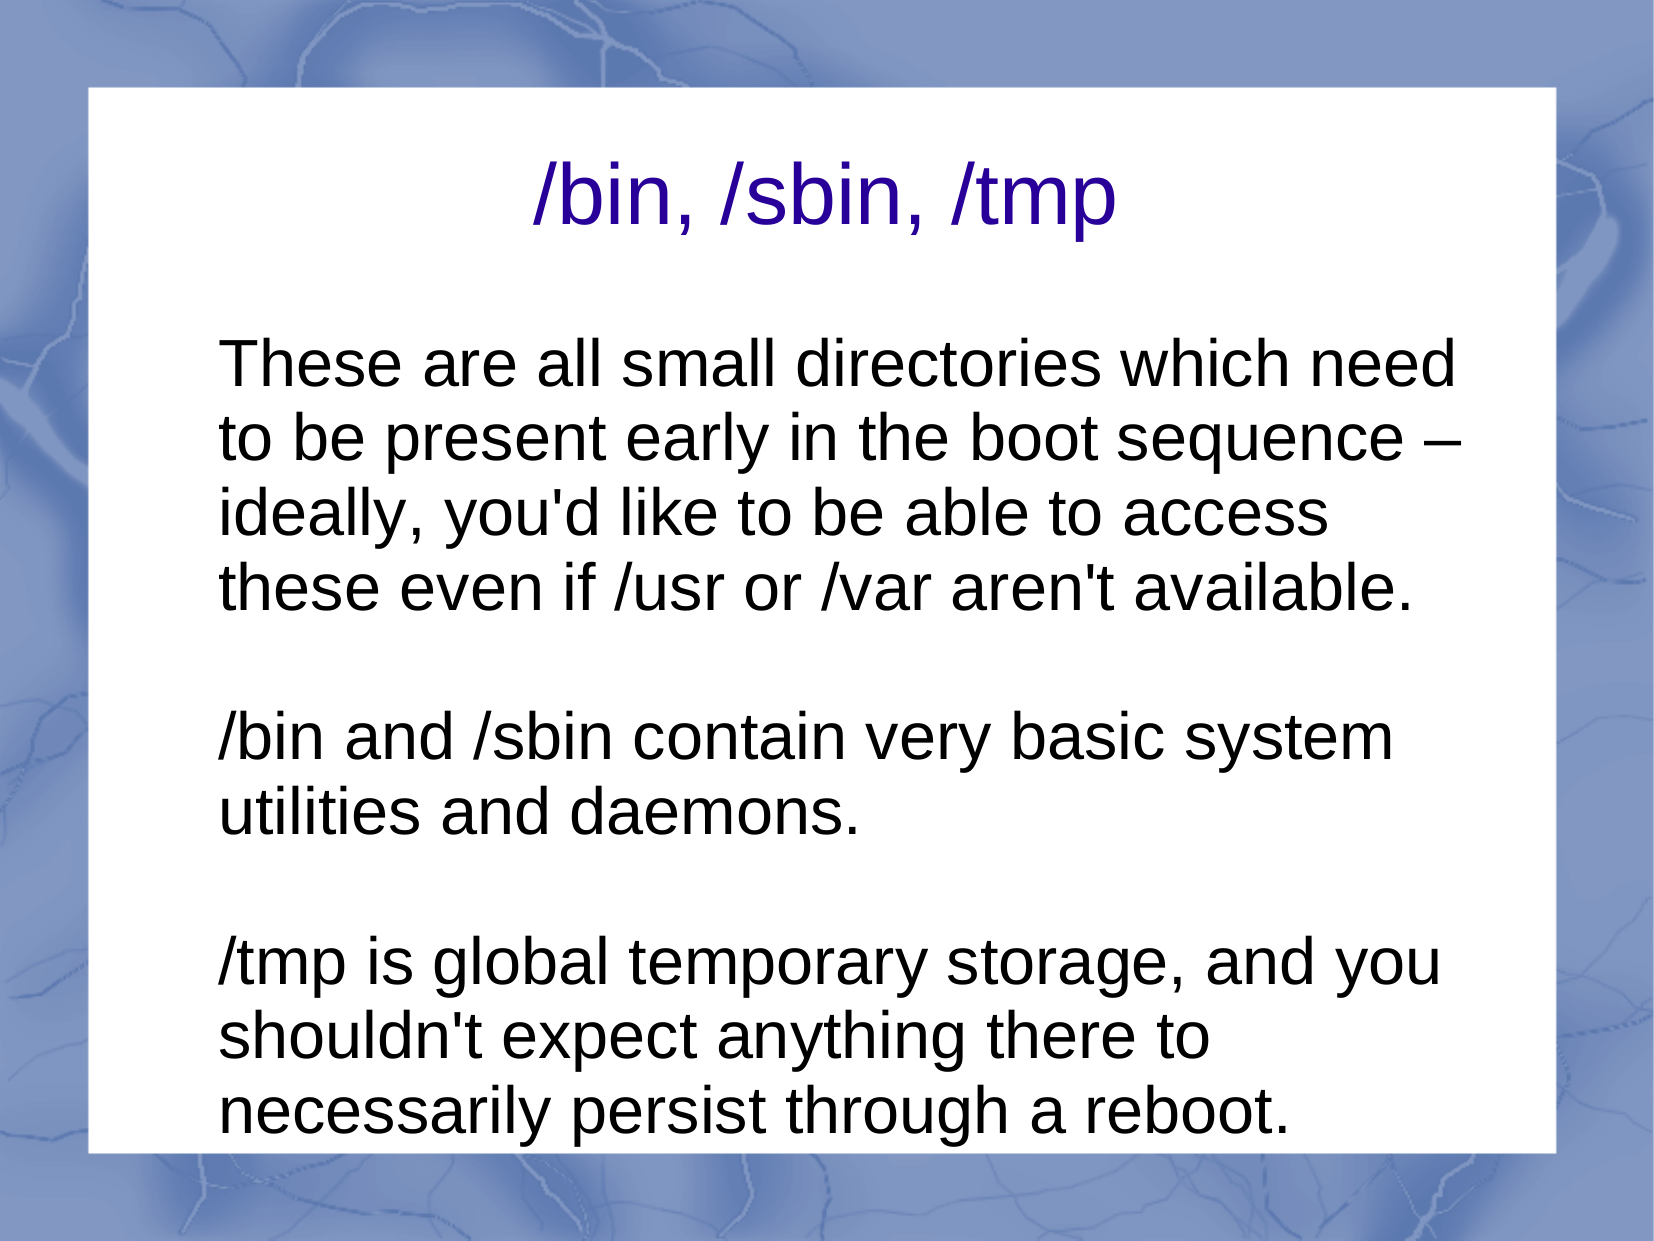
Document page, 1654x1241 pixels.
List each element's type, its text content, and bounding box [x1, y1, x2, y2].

title /bin, /sbin, /tmp [118, 90, 1536, 298]
list These are all small directories which need to be present early in the boot sequence – ideally, you'd like to be able to access these even if /usr or /var aren't available. /bin and /sbin contain very basic system utilities and daemons. /tmp is global temporary storage, and you shouldn't expect anything there to necessarily persist through a reboot. [147, 325, 1506, 1232]
picture [0, 0, 1654, 1241]
